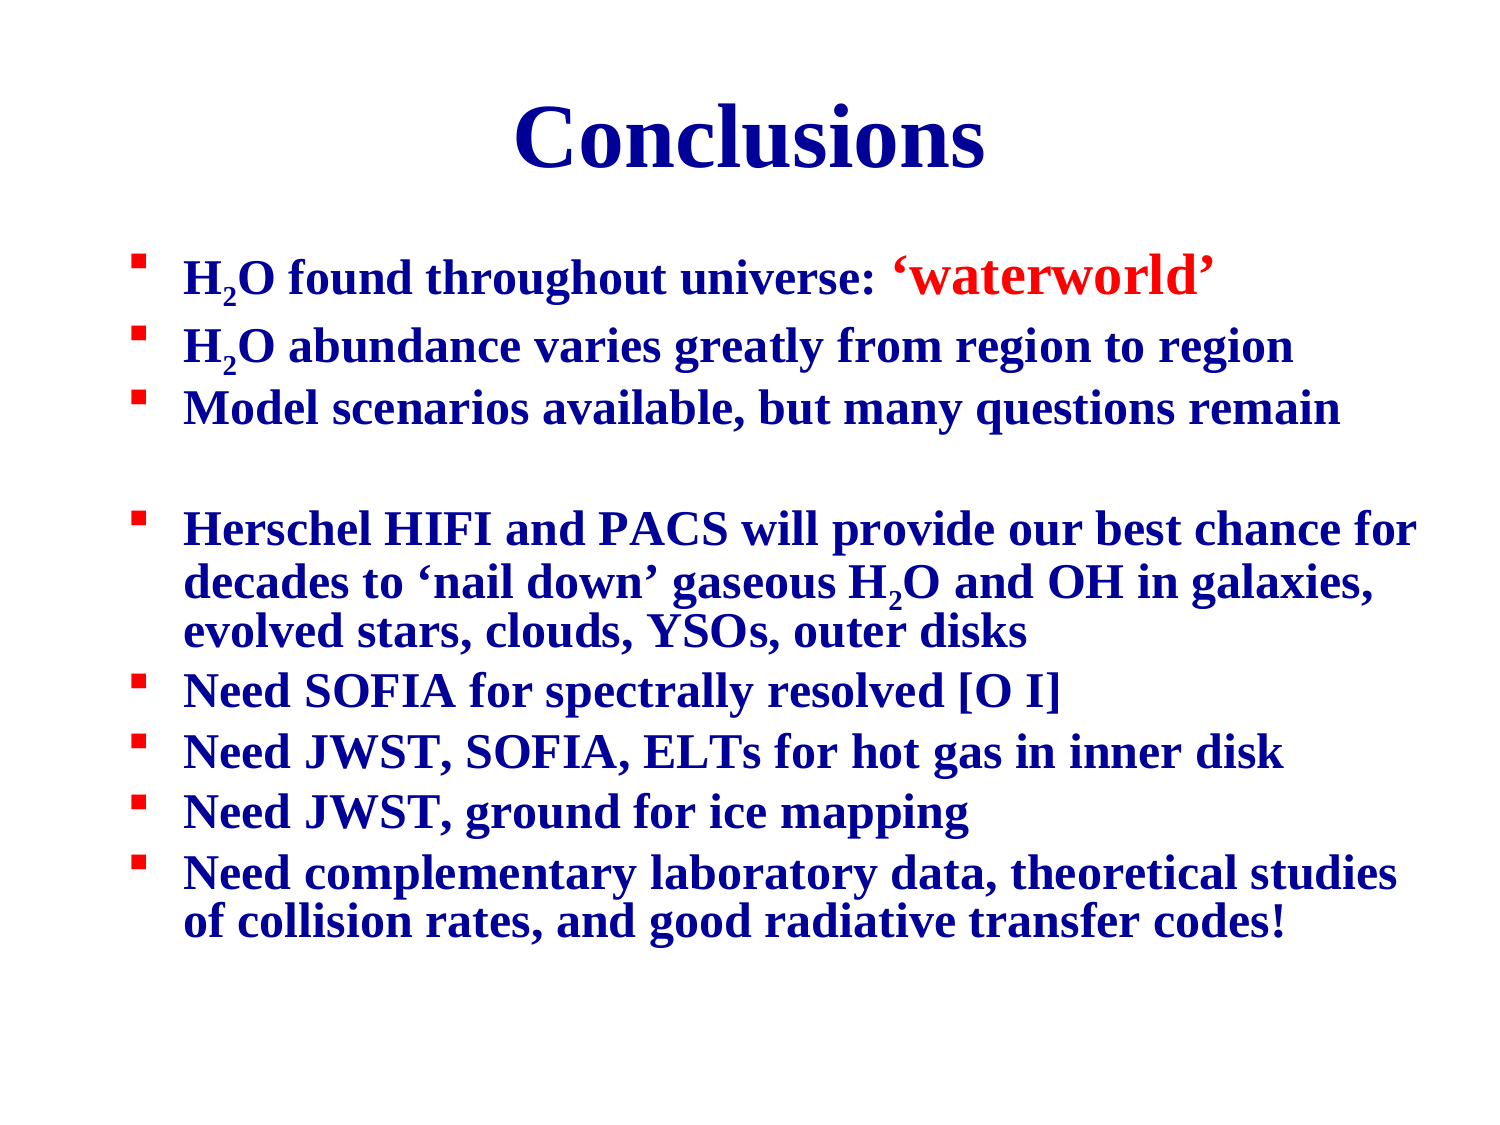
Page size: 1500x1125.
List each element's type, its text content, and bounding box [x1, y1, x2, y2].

title Conclusions [112, 37, 1388, 225]
list H2O found throughout universe: ‘waterworld’ H2O abundance varies greatly from region to region Model scenarios available, but many questions remain Herschel HIFI and PACS will provide our best chance for decades to ‘nail down’ gaseous H2O and OH in galaxies, evolved stars, clouds, YSOs, outer disks Need SOFIA for spectrally resolved [O I] Need JWST, SOFIA, ELTs for hot gas in inner disk Need JWST, ground for ice mapping Need complementary laboratory data, theoretical studies of collision rates, and good radiative transfer codes! [112, 237, 1463, 976]
